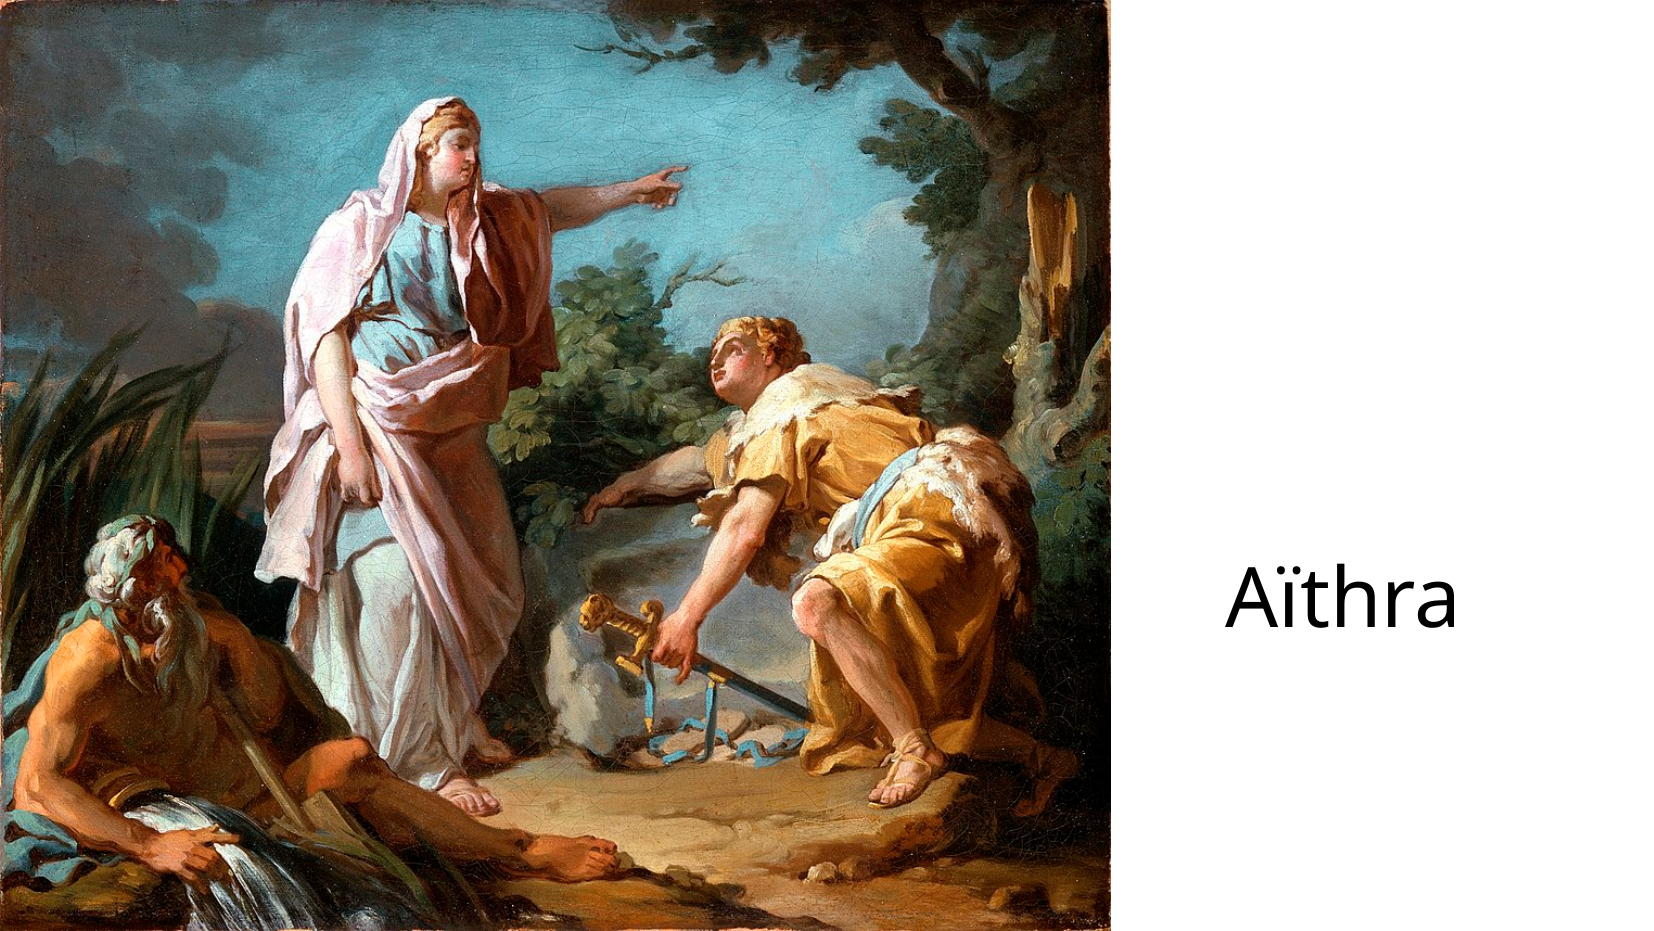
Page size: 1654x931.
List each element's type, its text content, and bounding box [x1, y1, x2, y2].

text_box Aïthra [1210, 531, 1489, 660]
picture [0, 0, 1111, 931]
